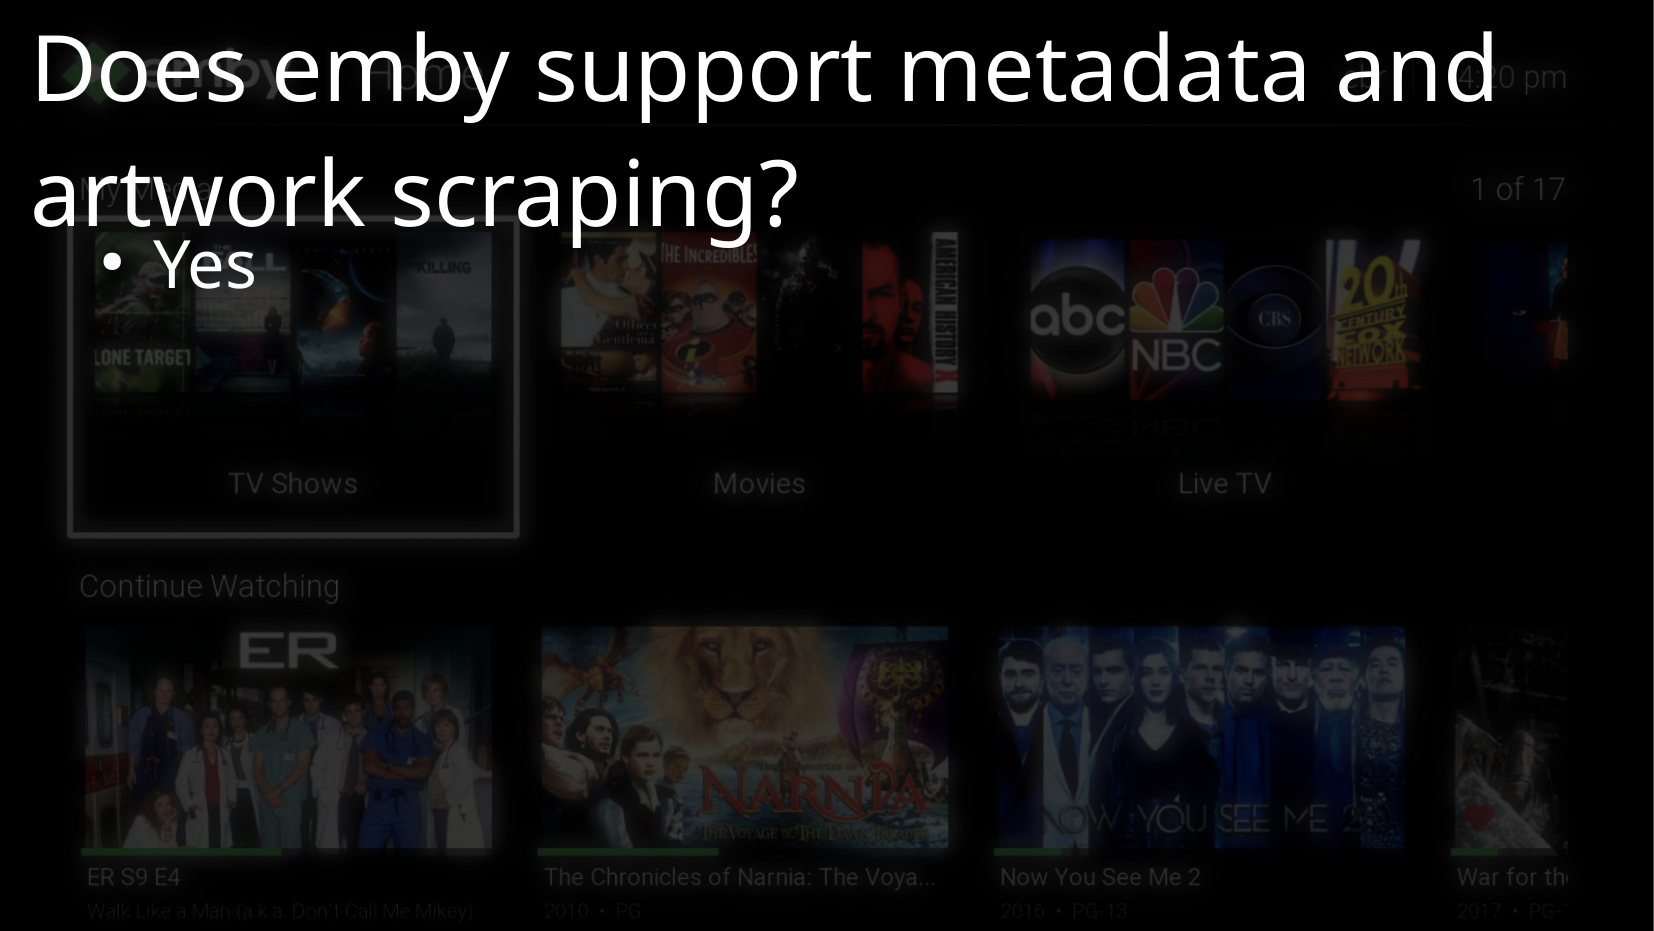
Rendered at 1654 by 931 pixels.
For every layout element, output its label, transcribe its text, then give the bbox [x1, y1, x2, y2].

picture [0, 0, 1654, 931]
list Yes [82, 217, 1571, 841]
title Does emby support metadata and artwork scraping? [30, 75, 1595, 182]
